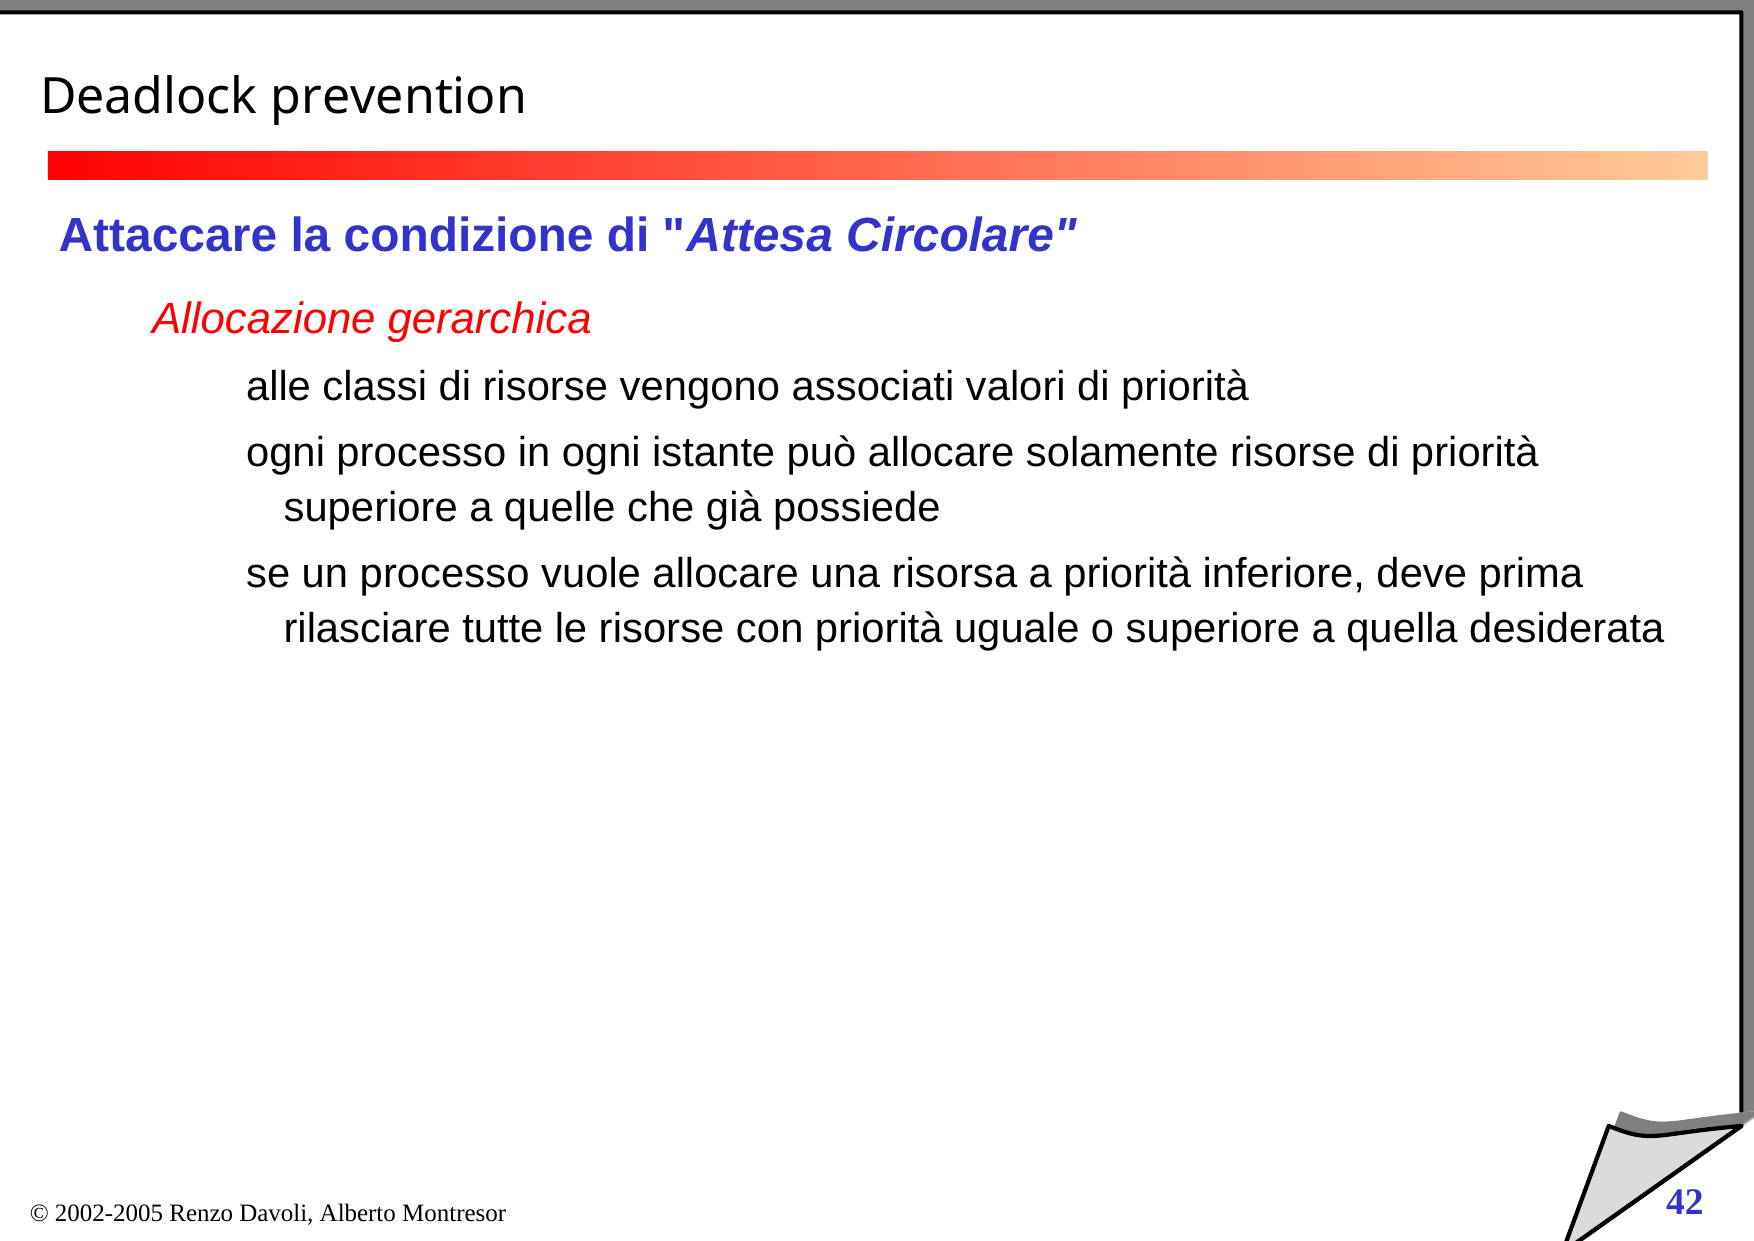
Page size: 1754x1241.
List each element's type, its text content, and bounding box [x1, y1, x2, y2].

title Deadlock prevention [40, 49, 1714, 144]
list Attaccare la condizione di "Attesa Circolare" Allocazione gerarchica alle classi di risorse vengono associati valori di priorità ogni processo in ogni istante può allocare solamente risorse di priorità superiore a quelle che già possiede se un processo vuole allocare una risorsa a priorità inferiore, deve prima rilasciare tutte le risorse con priorità uguale o superiore a quella desiderata [58, 206, 1696, 834]
text_box q [750, 152, 754, 179]
